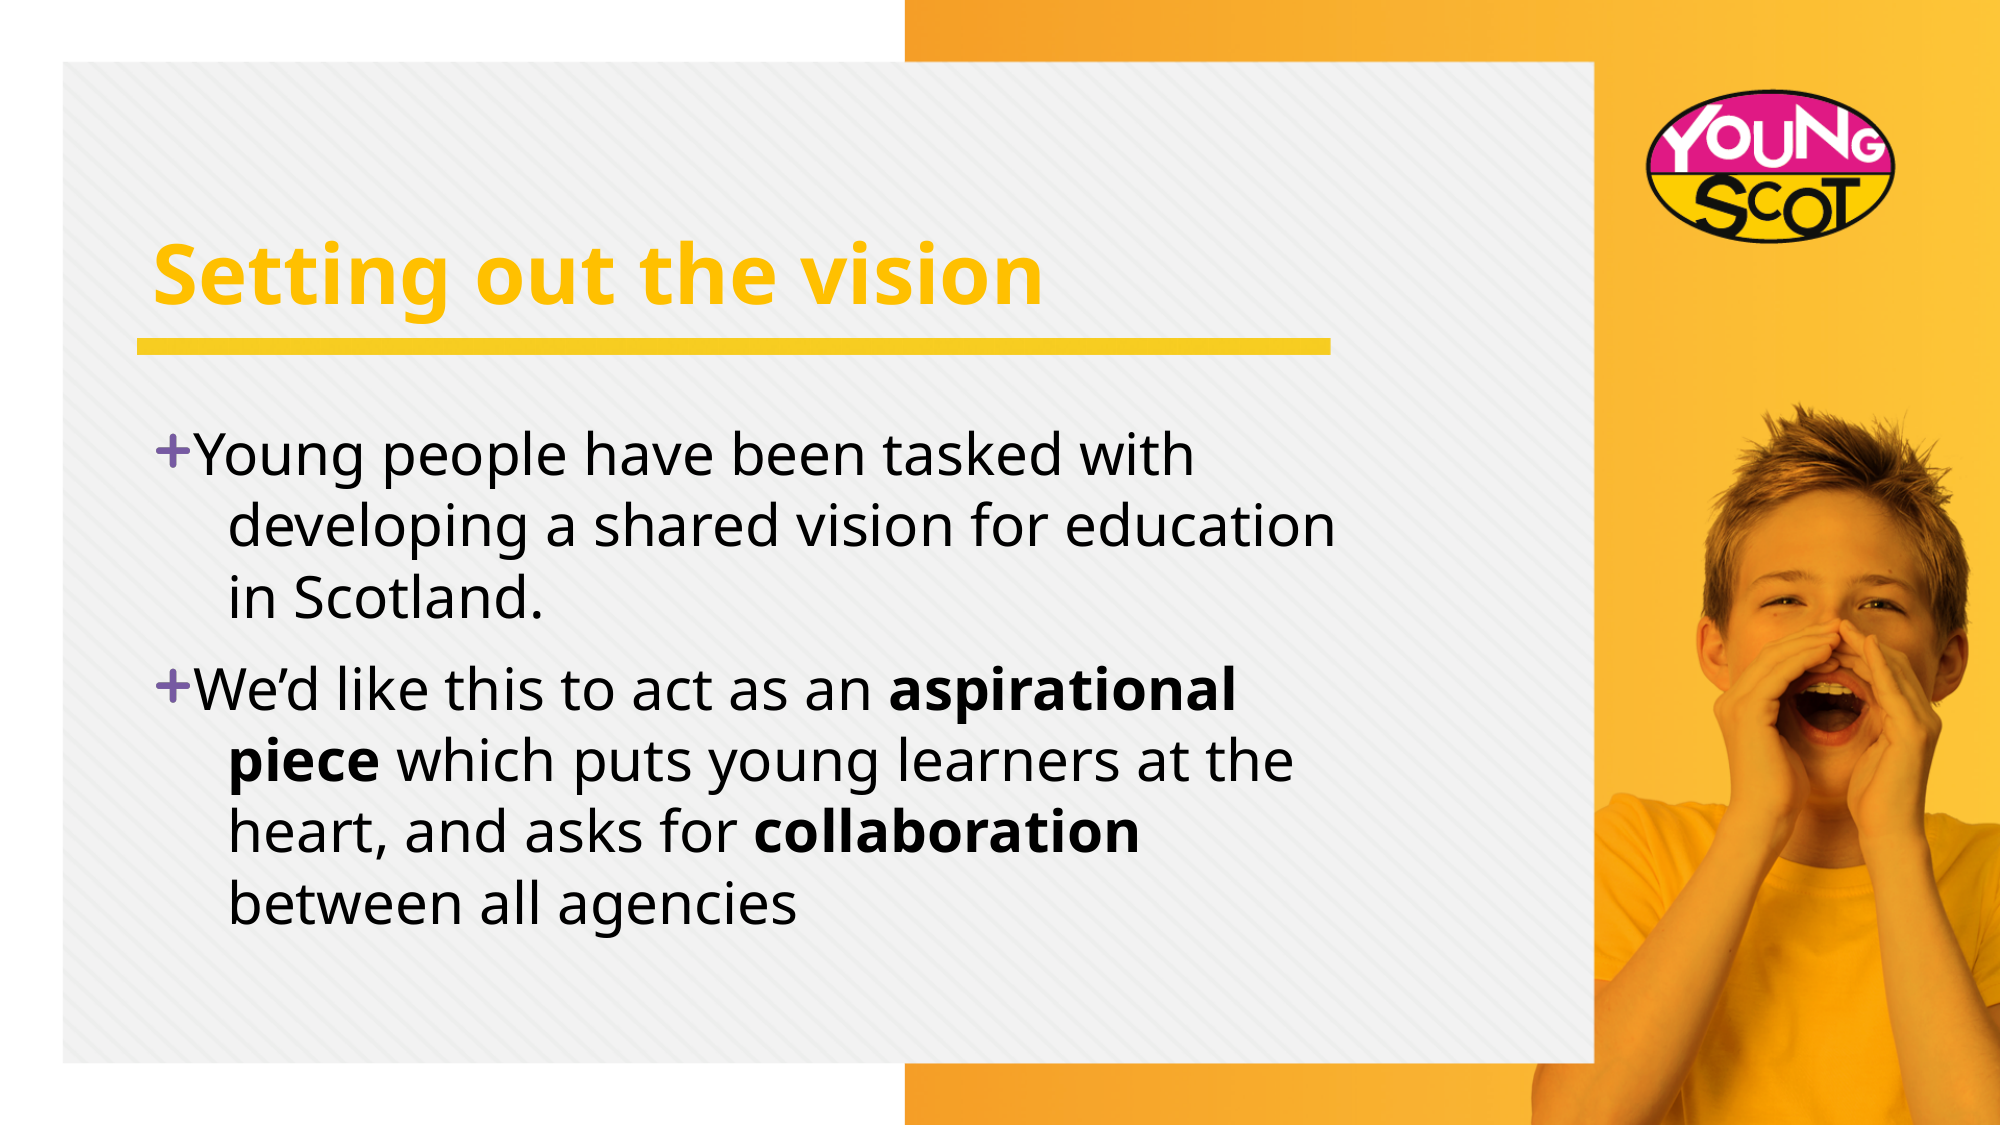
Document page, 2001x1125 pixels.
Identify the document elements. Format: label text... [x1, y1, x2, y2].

list Young people have been tasked with developing a shared vision for education in Scotland. We’d like this to act as an aspirational piece which puts young learners at the heart, and asks for collaboration between all agencies [137, 411, 1382, 1017]
title Setting out the vision [137, 165, 1327, 383]
